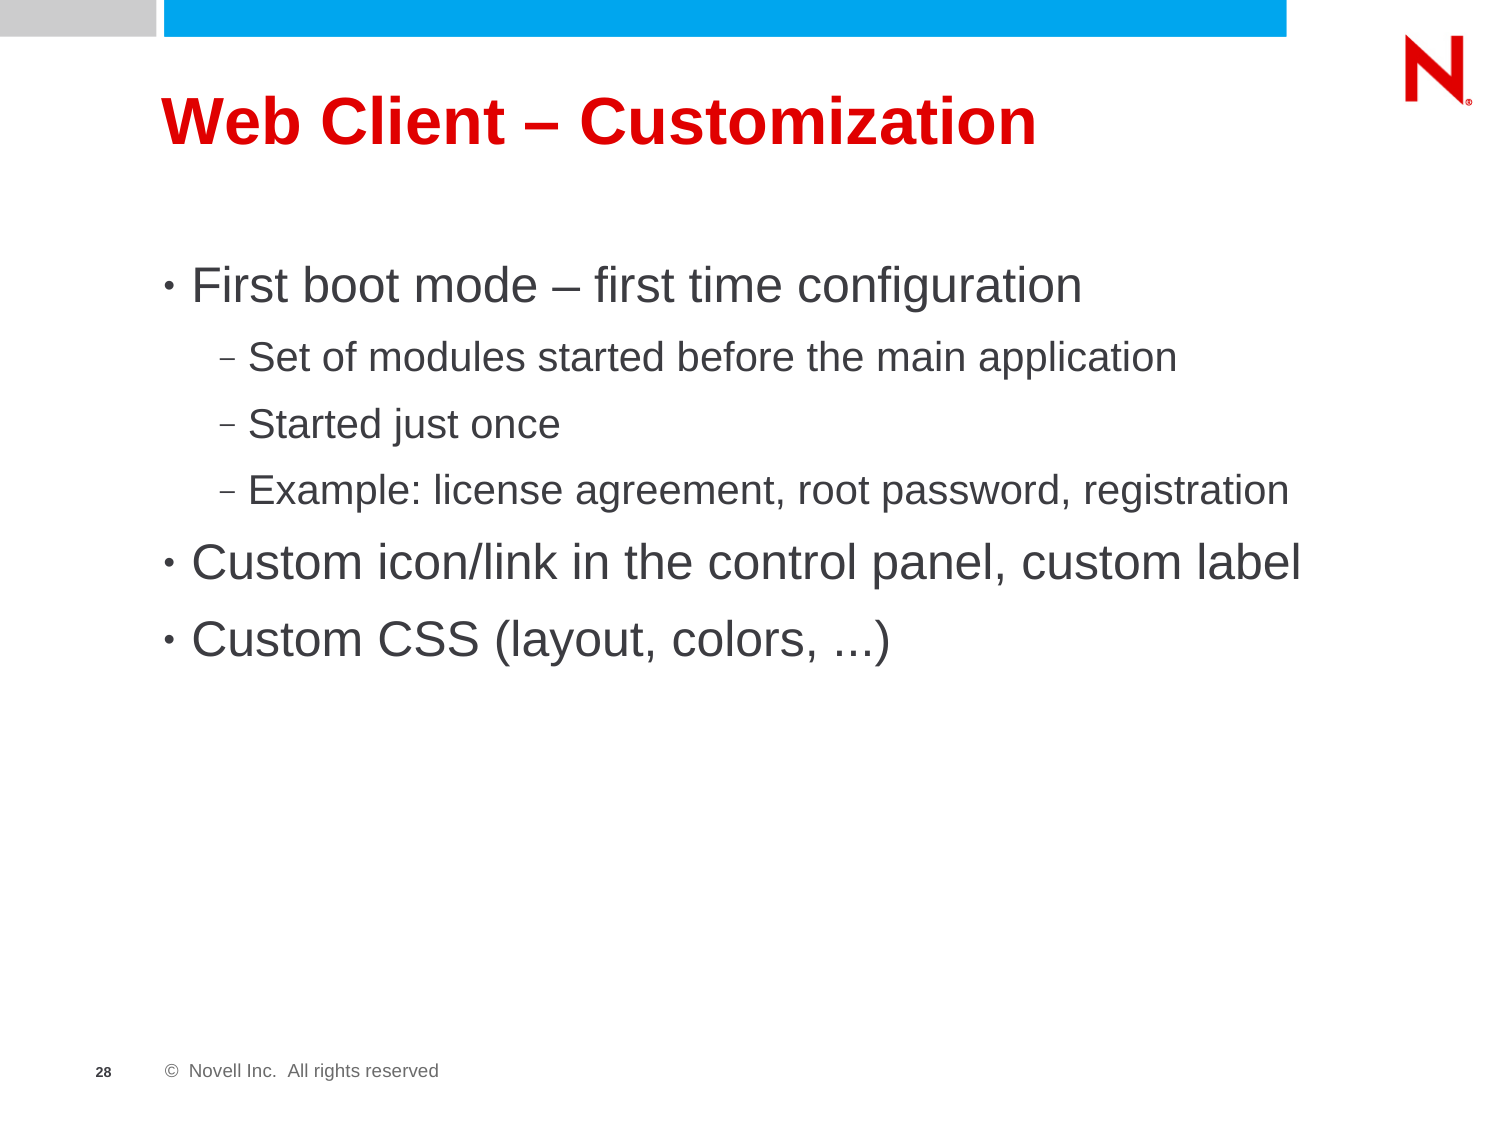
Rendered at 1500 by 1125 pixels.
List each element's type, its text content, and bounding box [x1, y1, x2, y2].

title Web Client – Customization [161, 41, 1383, 205]
picture [1403, 32, 1473, 107]
list First boot mode – first time configuration Set of modules started before the main application Started just once Example: license agreement, root password, registration Custom icon/link in the control panel, custom label Custom CSS (layout, colors, ...) [163, 254, 1404, 986]
